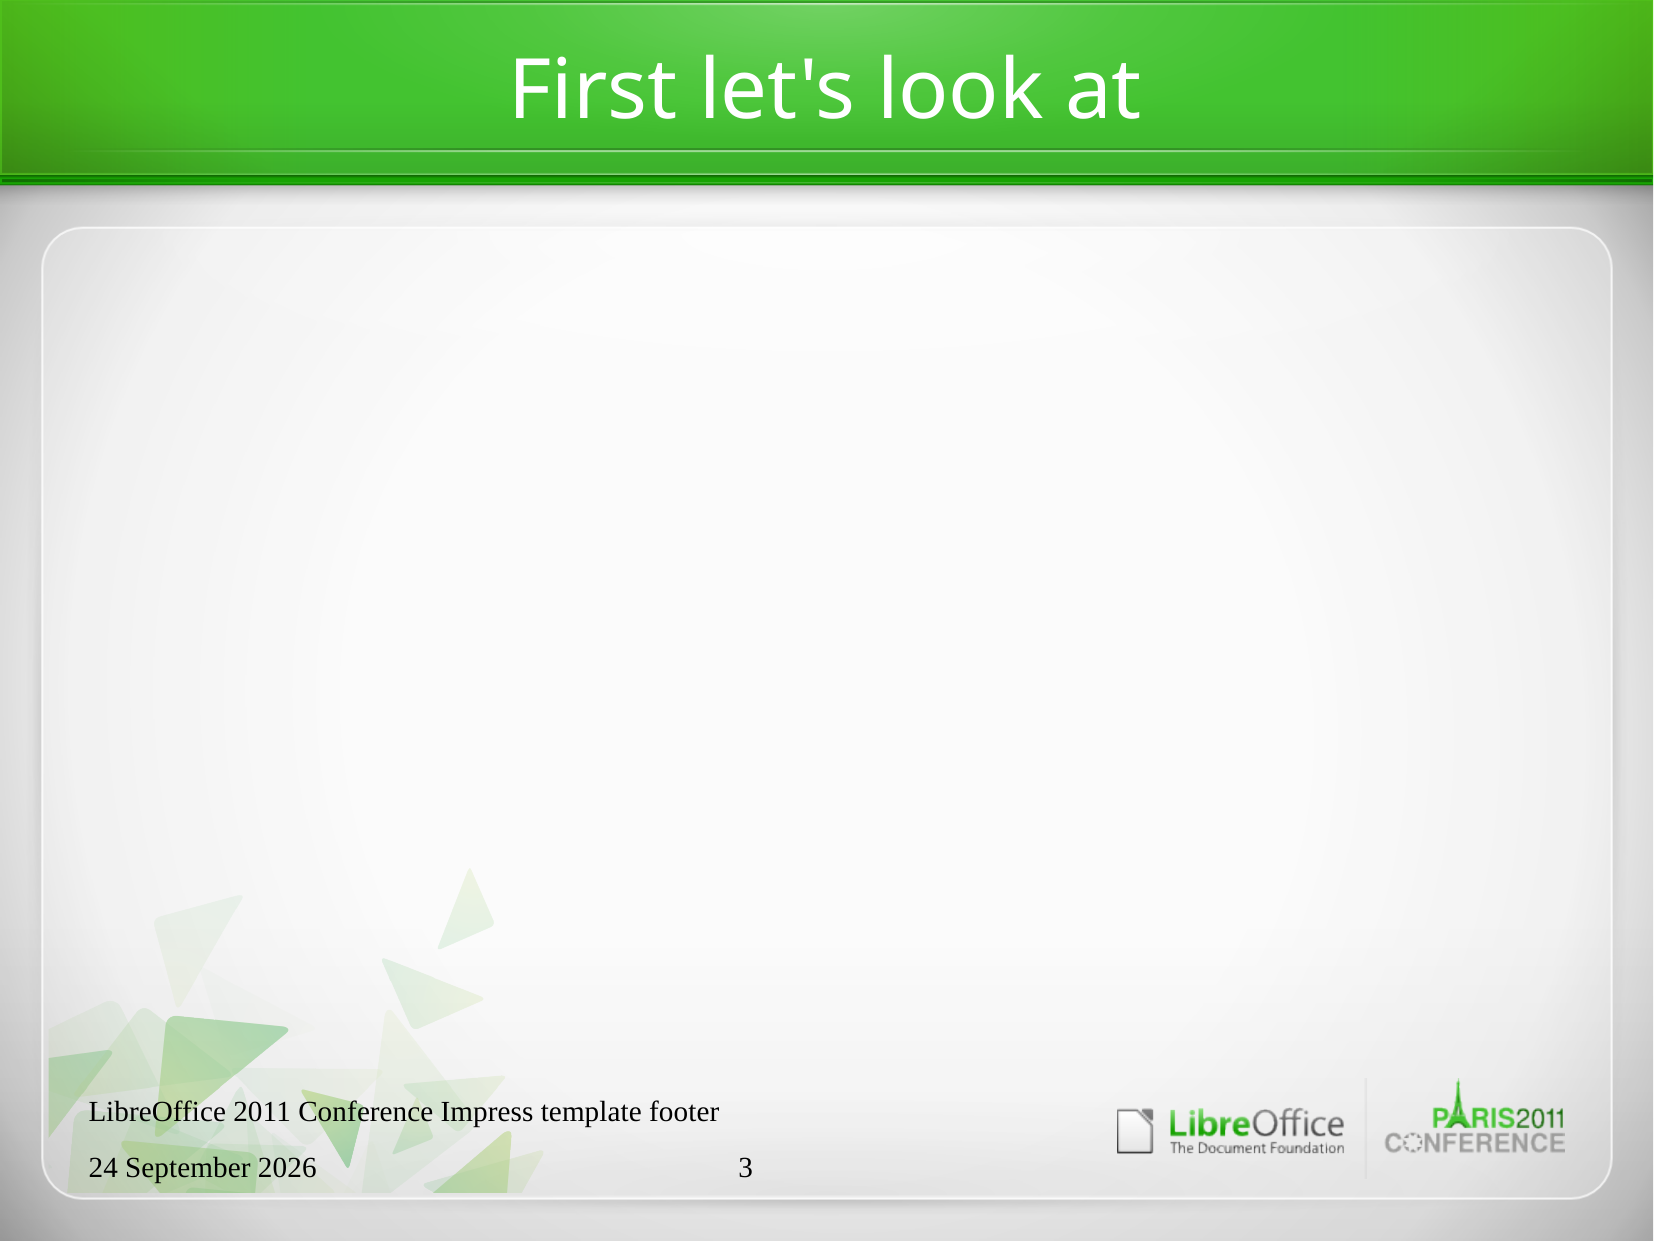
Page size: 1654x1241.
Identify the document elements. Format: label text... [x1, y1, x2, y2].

picture [0, 0, 1654, 1241]
title First let's look at [82, 17, 1569, 165]
